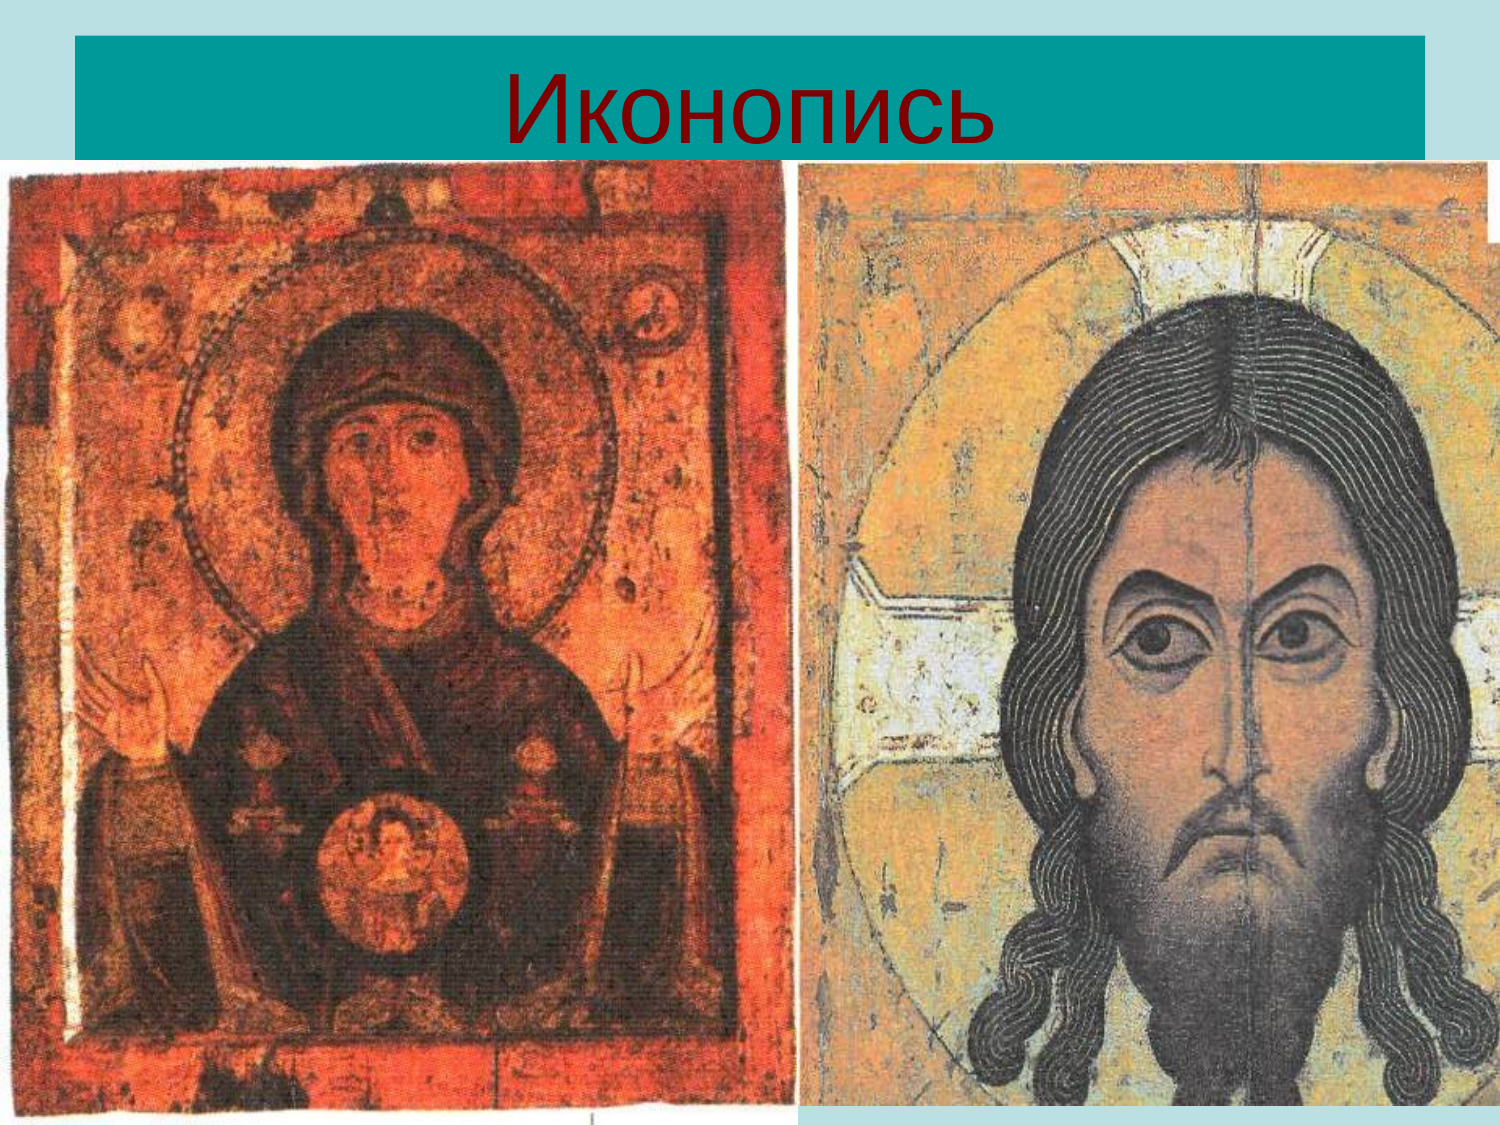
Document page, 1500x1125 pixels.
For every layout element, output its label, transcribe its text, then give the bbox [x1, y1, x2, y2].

title Иконопись [75, 35, 1426, 160]
text_box [0, 160, 1500, 1125]
